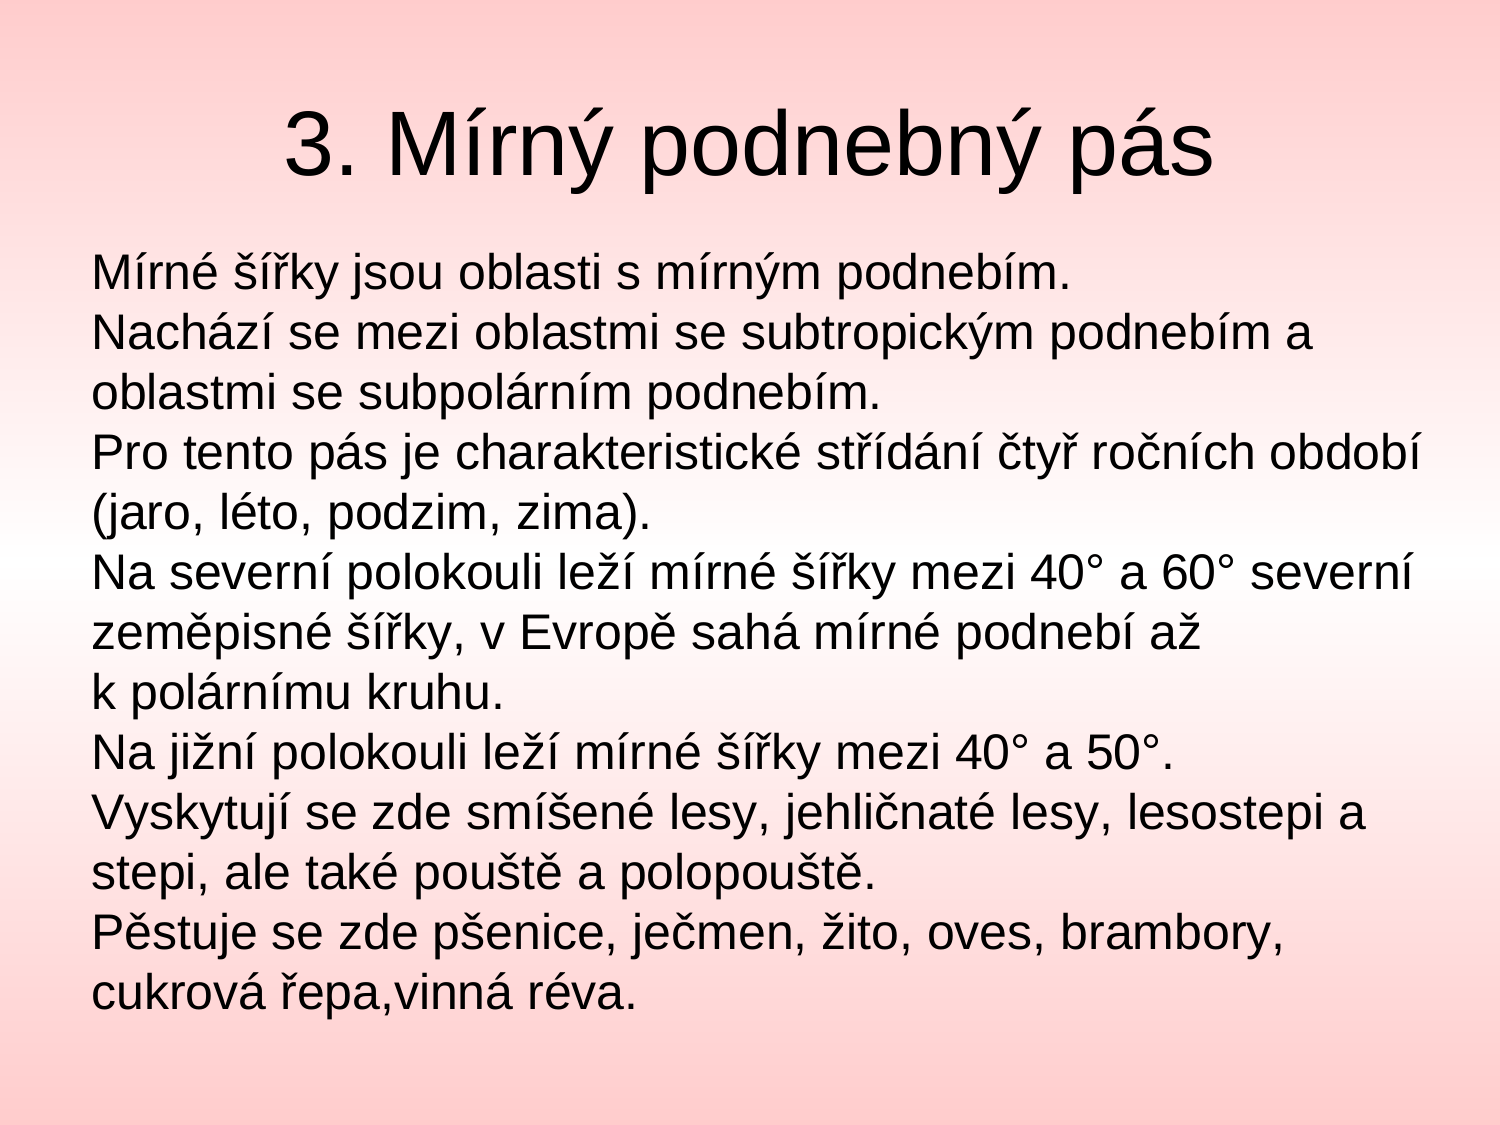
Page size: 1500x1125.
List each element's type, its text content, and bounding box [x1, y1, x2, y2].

title 3. Mírný podnebný pás [75, 45, 1426, 233]
text_box Mírné šířky jsou oblasti s mírným podnebím. Nachází se mezi oblastmi se subtropickým podnebím a oblastmi se subpolárním podnebím. Pro tento pás je charakteristické střídání čtyř ročních období (jaro, léto, podzim, zima). Na severní polokouli leží mírné šířky mezi 40° a 60° severní zeměpisné šířky, v Evropě sahá mírné podnebí až k polárnímu kruhu. Na jižní polokouli leží mírné šířky mezi 40° a 50°. Vyskytují se zde smíšené lesy, jehličnaté lesy, lesostepi a stepi, ale také pouště a polopouště. Pěstuje se zde pšenice, ječmen, žito, oves, brambory, cukrová řepa,vinná réva. [76, 231, 1447, 1119]
